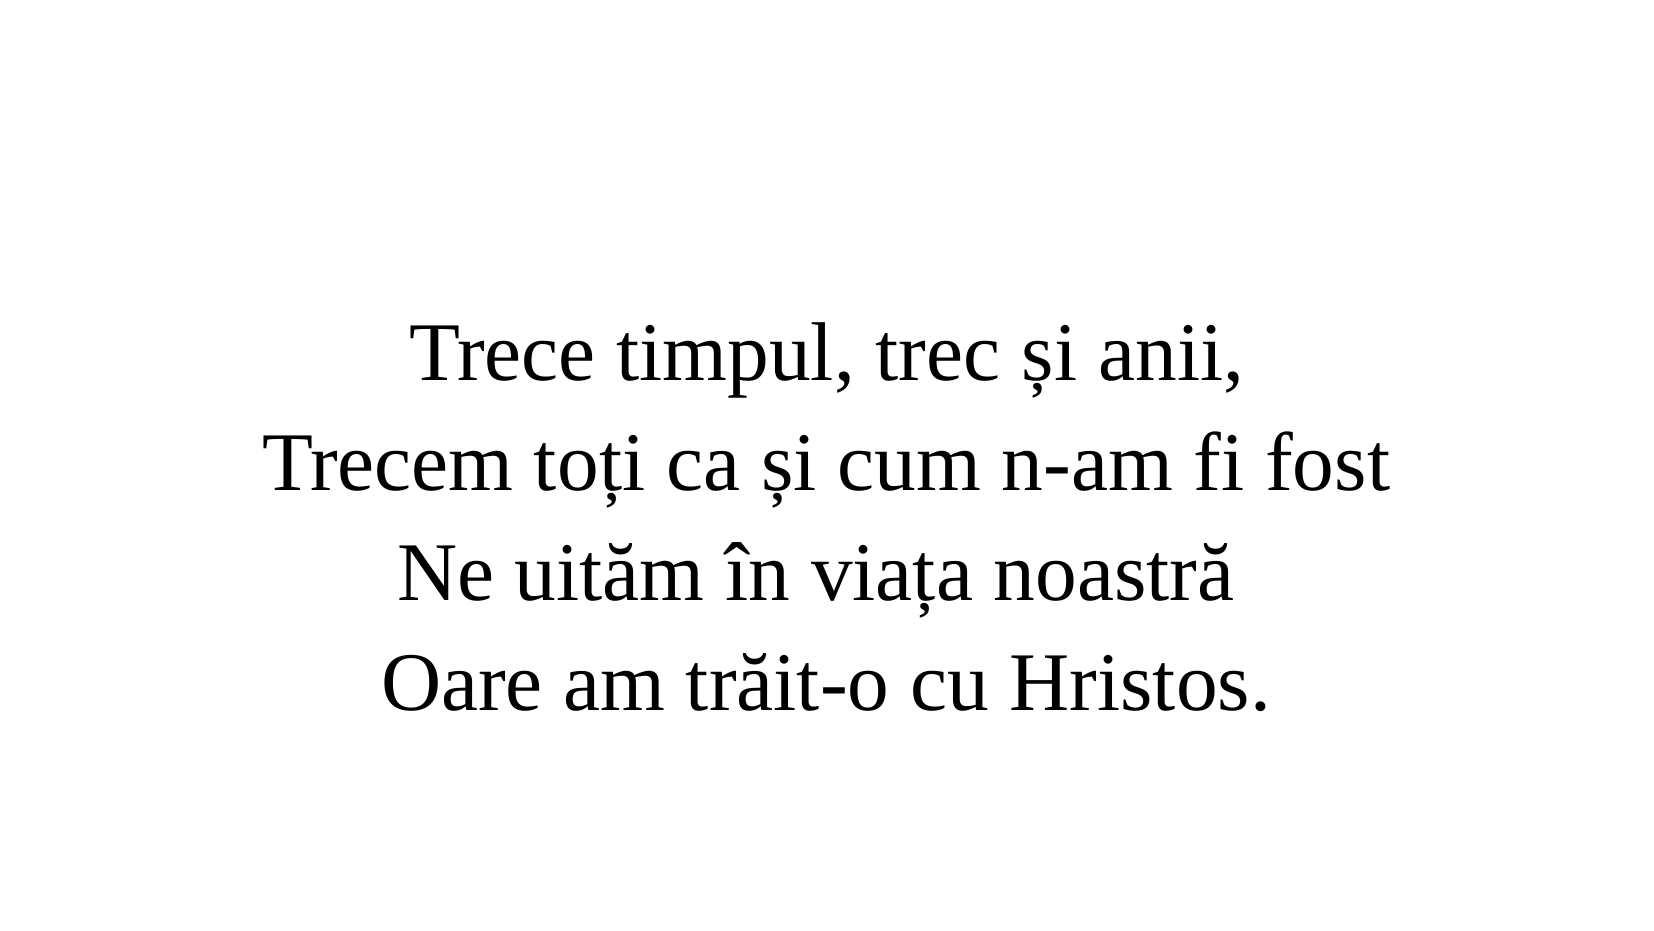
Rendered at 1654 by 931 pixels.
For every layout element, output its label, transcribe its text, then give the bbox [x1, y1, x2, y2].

subtitle Trece timpul, trec și anii, Trecem toți ca și cum n-am fi fost Ne uităm în viața noastră Oare am trăit-o cu Hristos. [0, 279, 1654, 641]
